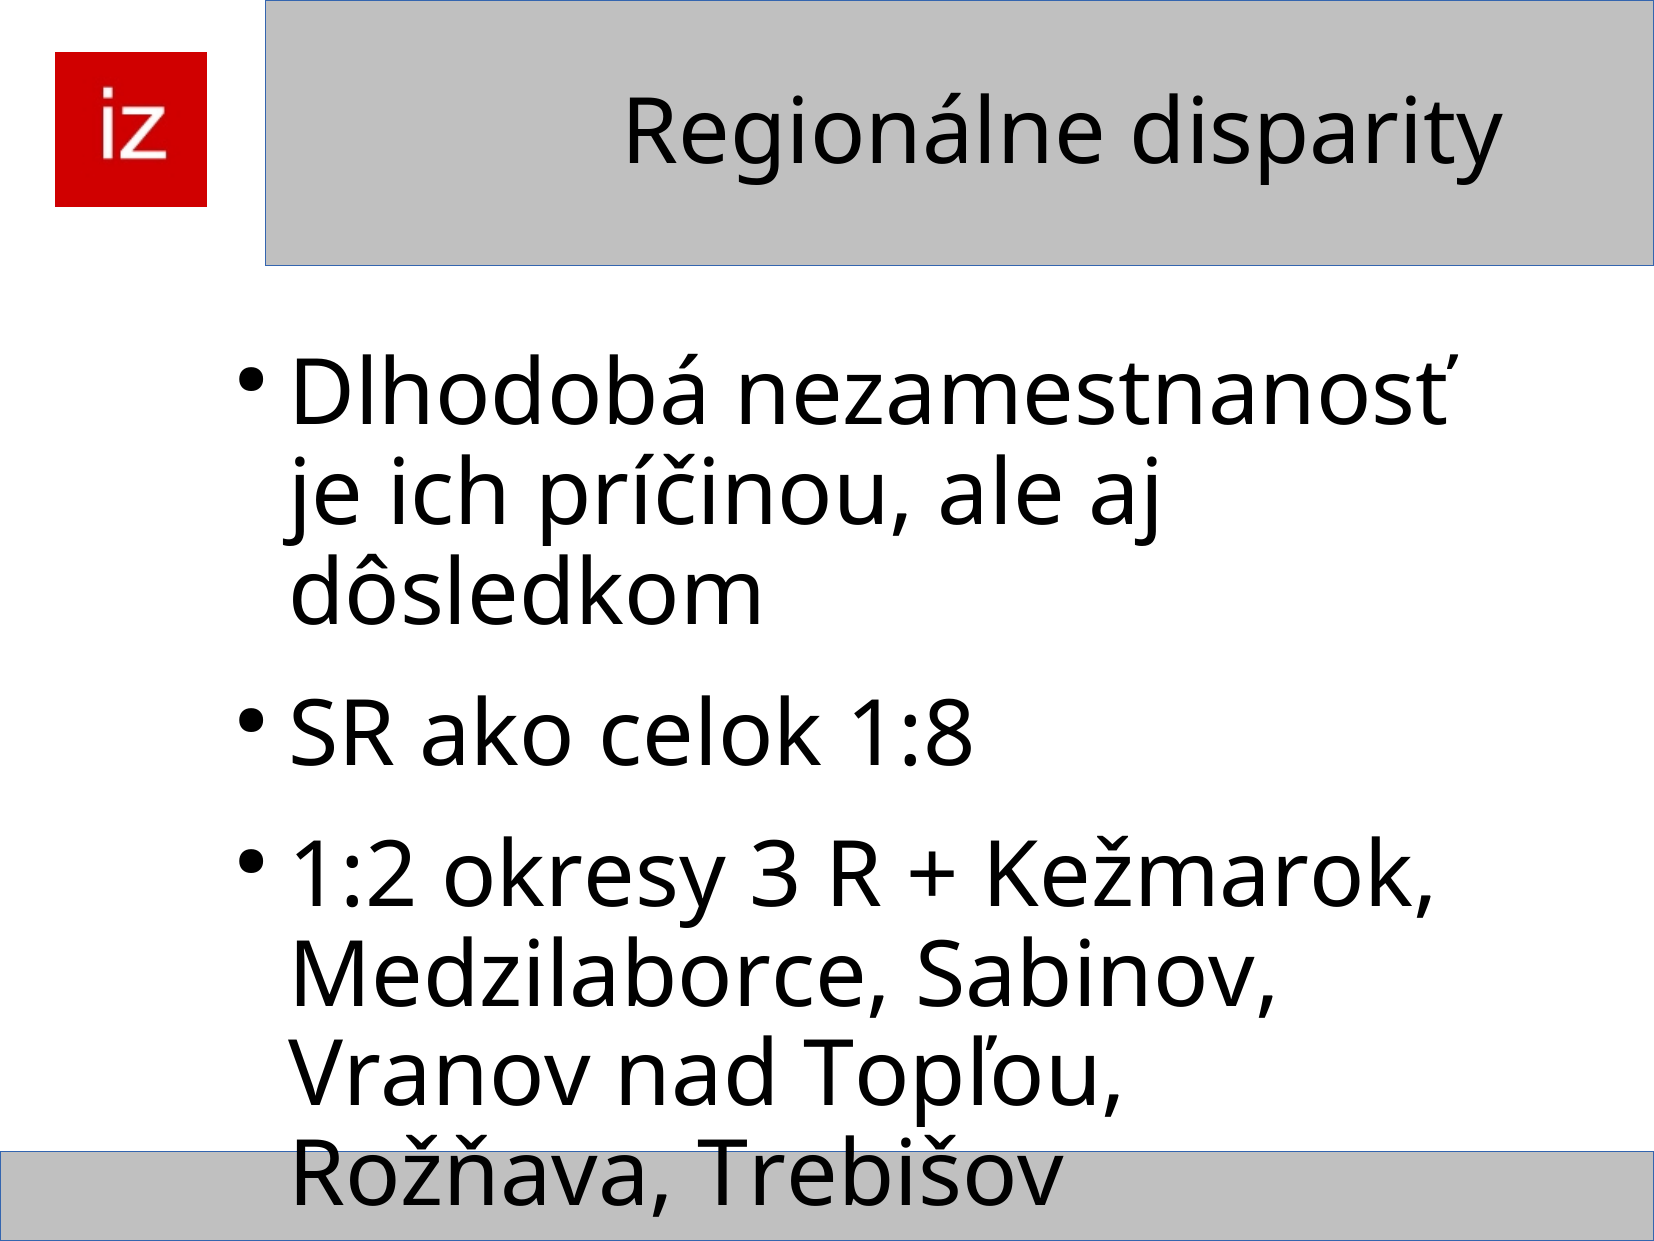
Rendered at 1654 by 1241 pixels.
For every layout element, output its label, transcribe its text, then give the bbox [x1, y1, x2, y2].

list Dlhodobá nezamestnanosť je ich príčinou, ale aj dôsledkom SR ako celok 1:8 1:2 okresy 3 R + Kežmarok, Medzilaborce, Sabinov, Vranov nad Topľou, Rožňava, Trebišov [121, 344, 1533, 1126]
title Regionálne disparity [561, 29, 1565, 237]
picture [55, 52, 207, 207]
